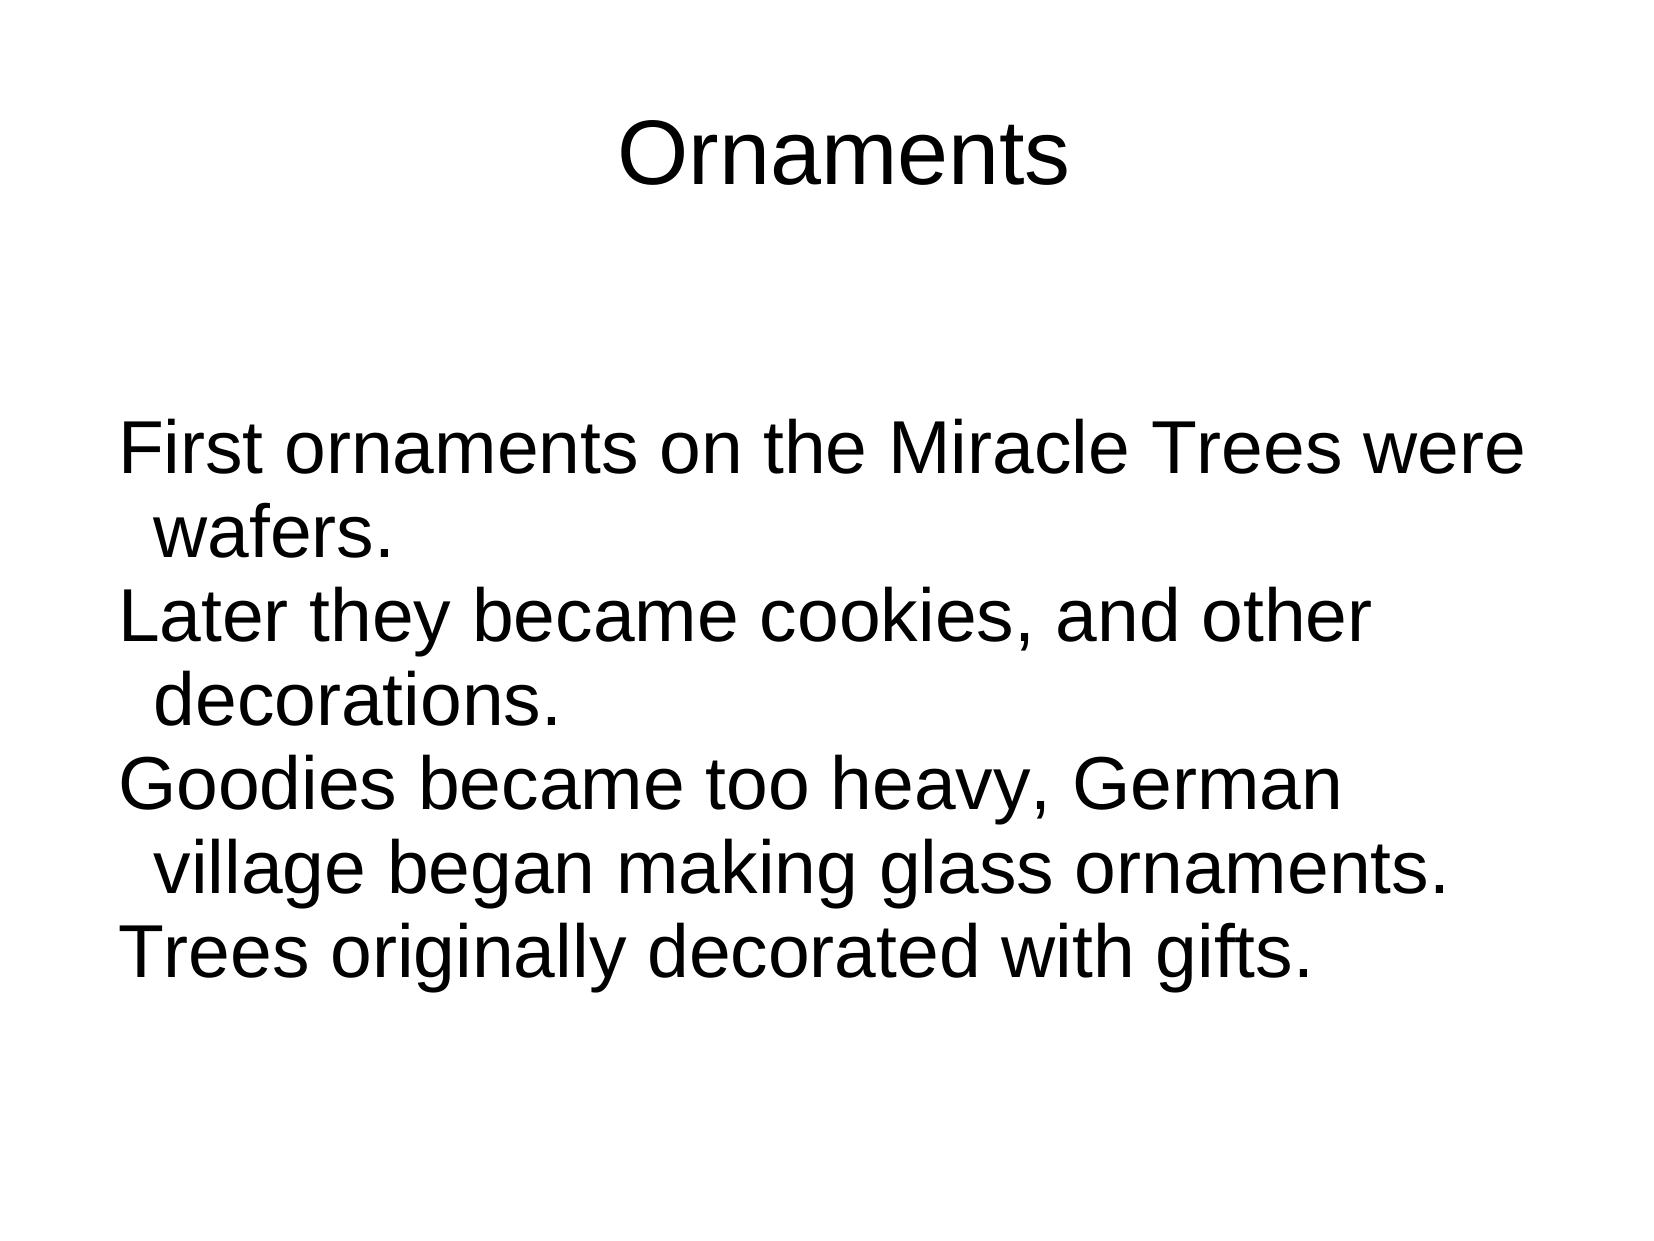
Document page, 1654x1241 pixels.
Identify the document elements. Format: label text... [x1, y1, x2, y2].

subtitle First ornaments on the Miracle Trees were wafers. Later they became cookies, and other decorations. Goodies became too heavy, German village began making glass ornaments. Trees originally decorated with gifts. [82, 290, 1571, 1109]
title Ornaments [82, 49, 1571, 257]
